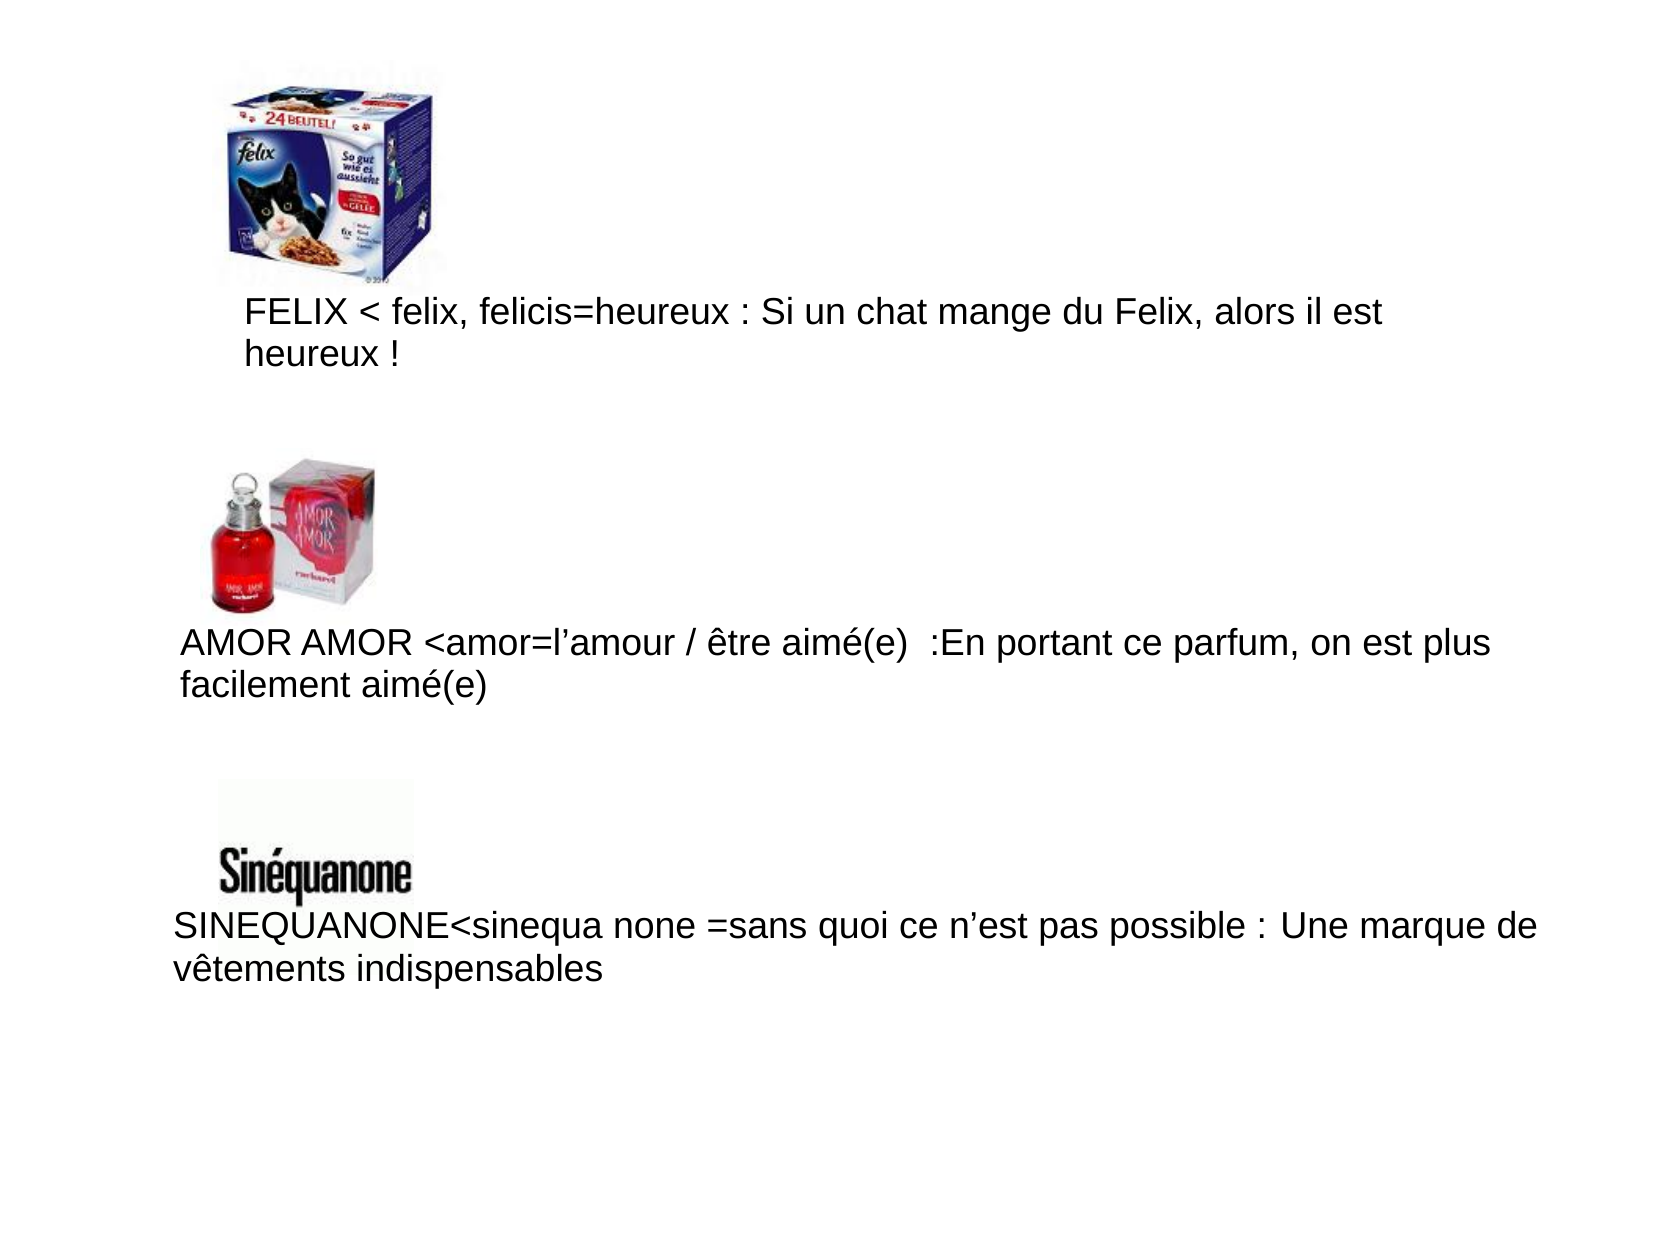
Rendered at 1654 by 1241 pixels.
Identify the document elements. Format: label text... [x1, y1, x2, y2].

picture [212, 60, 447, 296]
text_box FELIX < felix, felicis=heureux : Si un chat mange du Felix, alors il est heureux ! [229, 283, 1544, 383]
picture [200, 448, 378, 614]
text_box SINEQUANONE<sinequa none =sans quoi ce n’est pas possible : Une marque de vêtements indispensables [158, 897, 1654, 997]
text_box AMOR AMOR <amor=l’amour / être aimé(e) :En portant ce parfum, on est plus facilement aimé(e) [165, 614, 1654, 714]
picture [218, 779, 414, 897]
